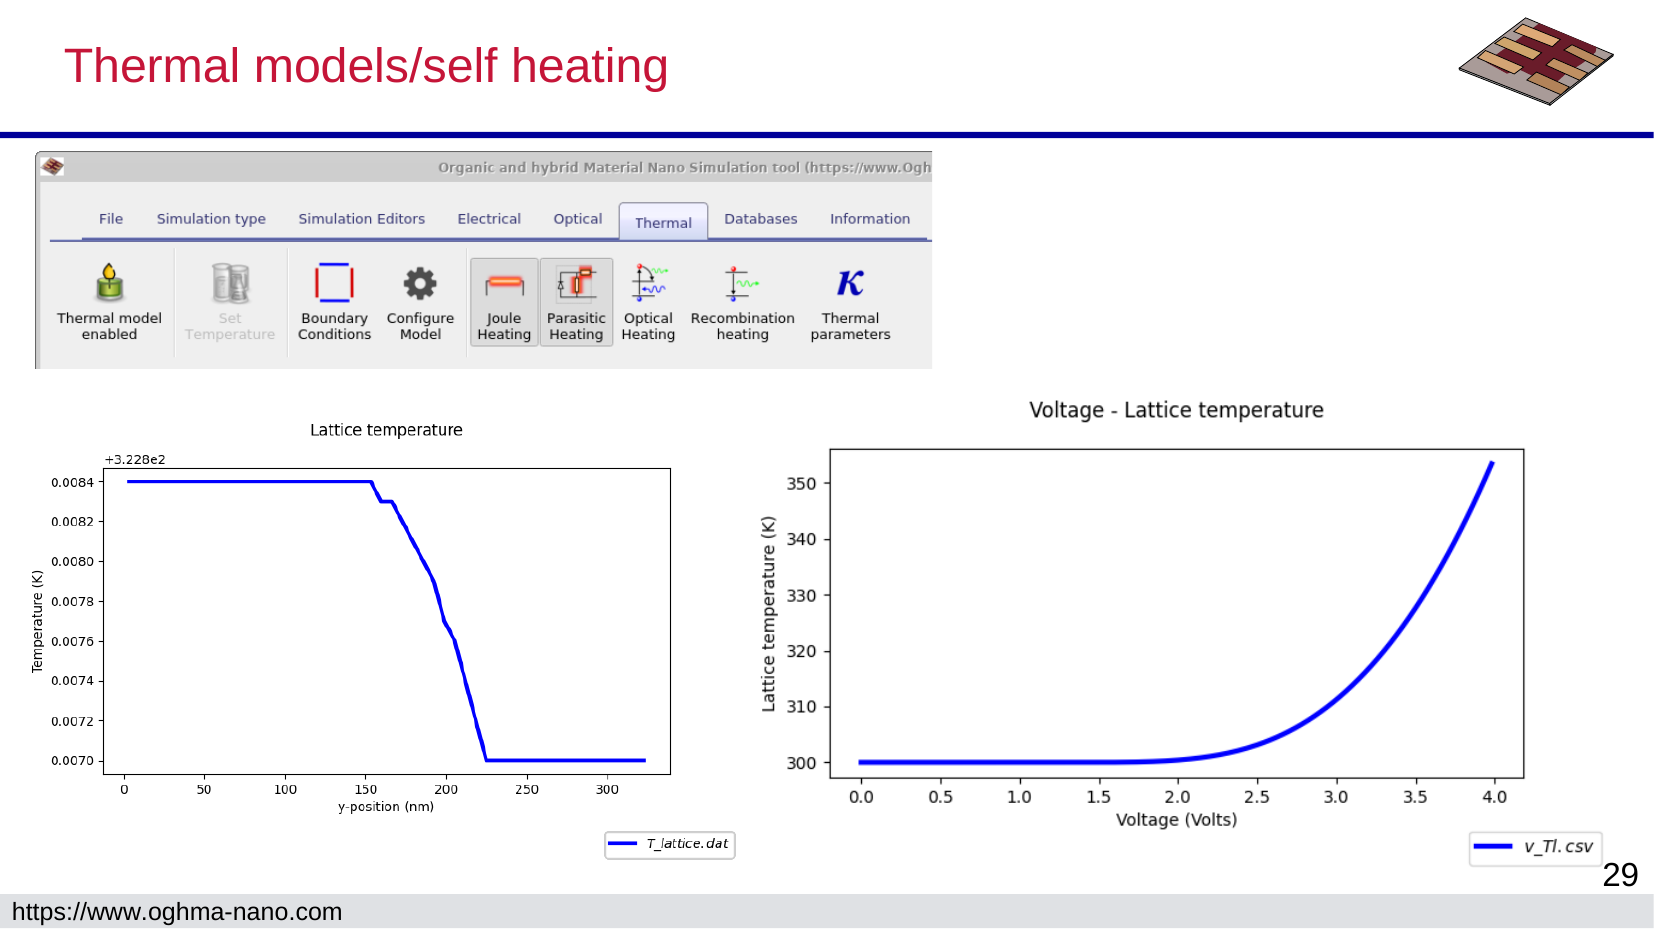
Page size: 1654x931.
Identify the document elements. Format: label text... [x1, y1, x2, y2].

picture [743, 391, 1610, 874]
picture [35, 151, 933, 369]
picture [32, 413, 740, 864]
title Thermal models/self heating [48, 4, 1414, 128]
text_box <number> [1587, 845, 1654, 904]
